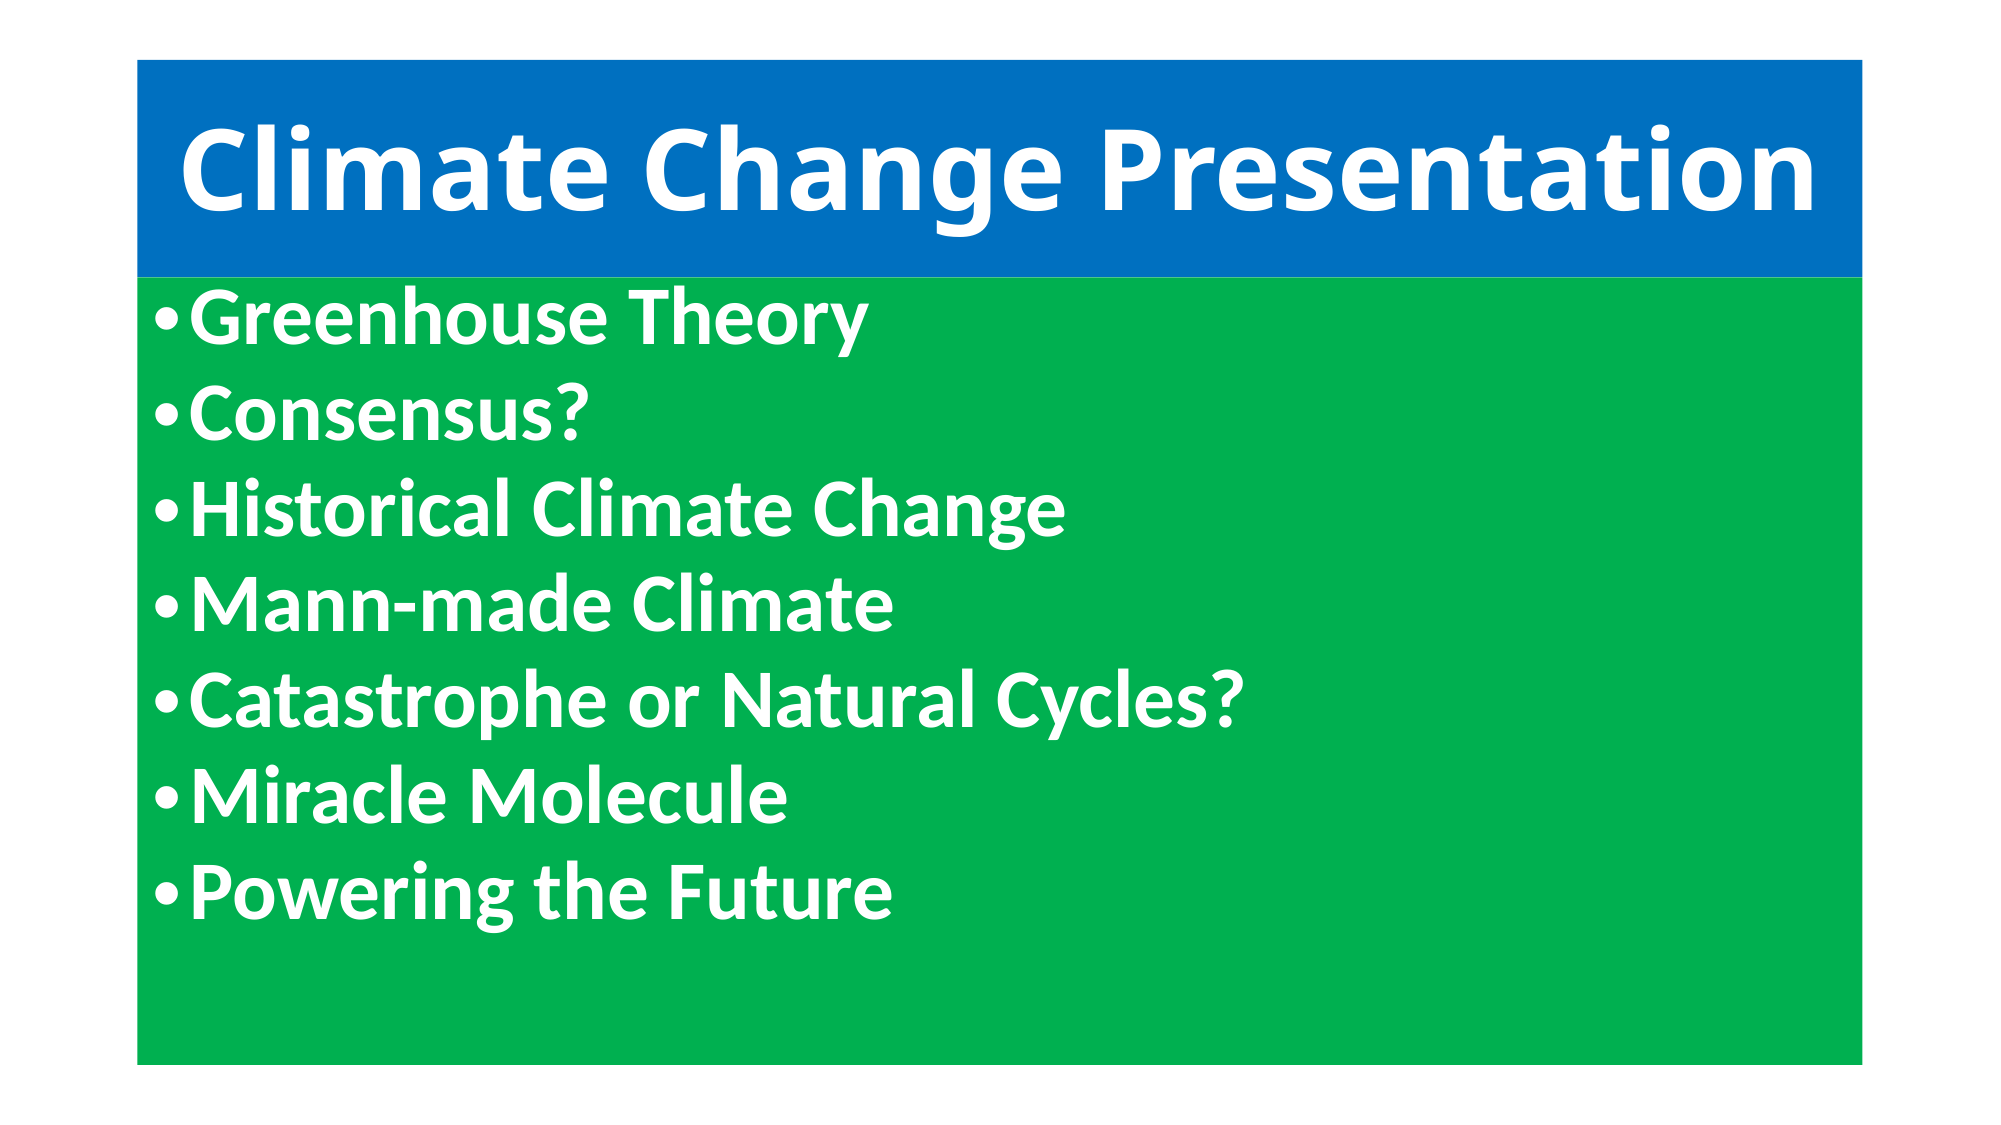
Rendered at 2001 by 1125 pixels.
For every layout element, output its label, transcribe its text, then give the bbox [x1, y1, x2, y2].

text_box Greenhouse Theory Consensus? Historical Climate Change Mann-made Climate Catastrophe or Natural Cycles? Miracle Molecule Powering the Future [137, 277, 1863, 1065]
text_box Climate Change Presentation [137, 59, 1863, 277]
